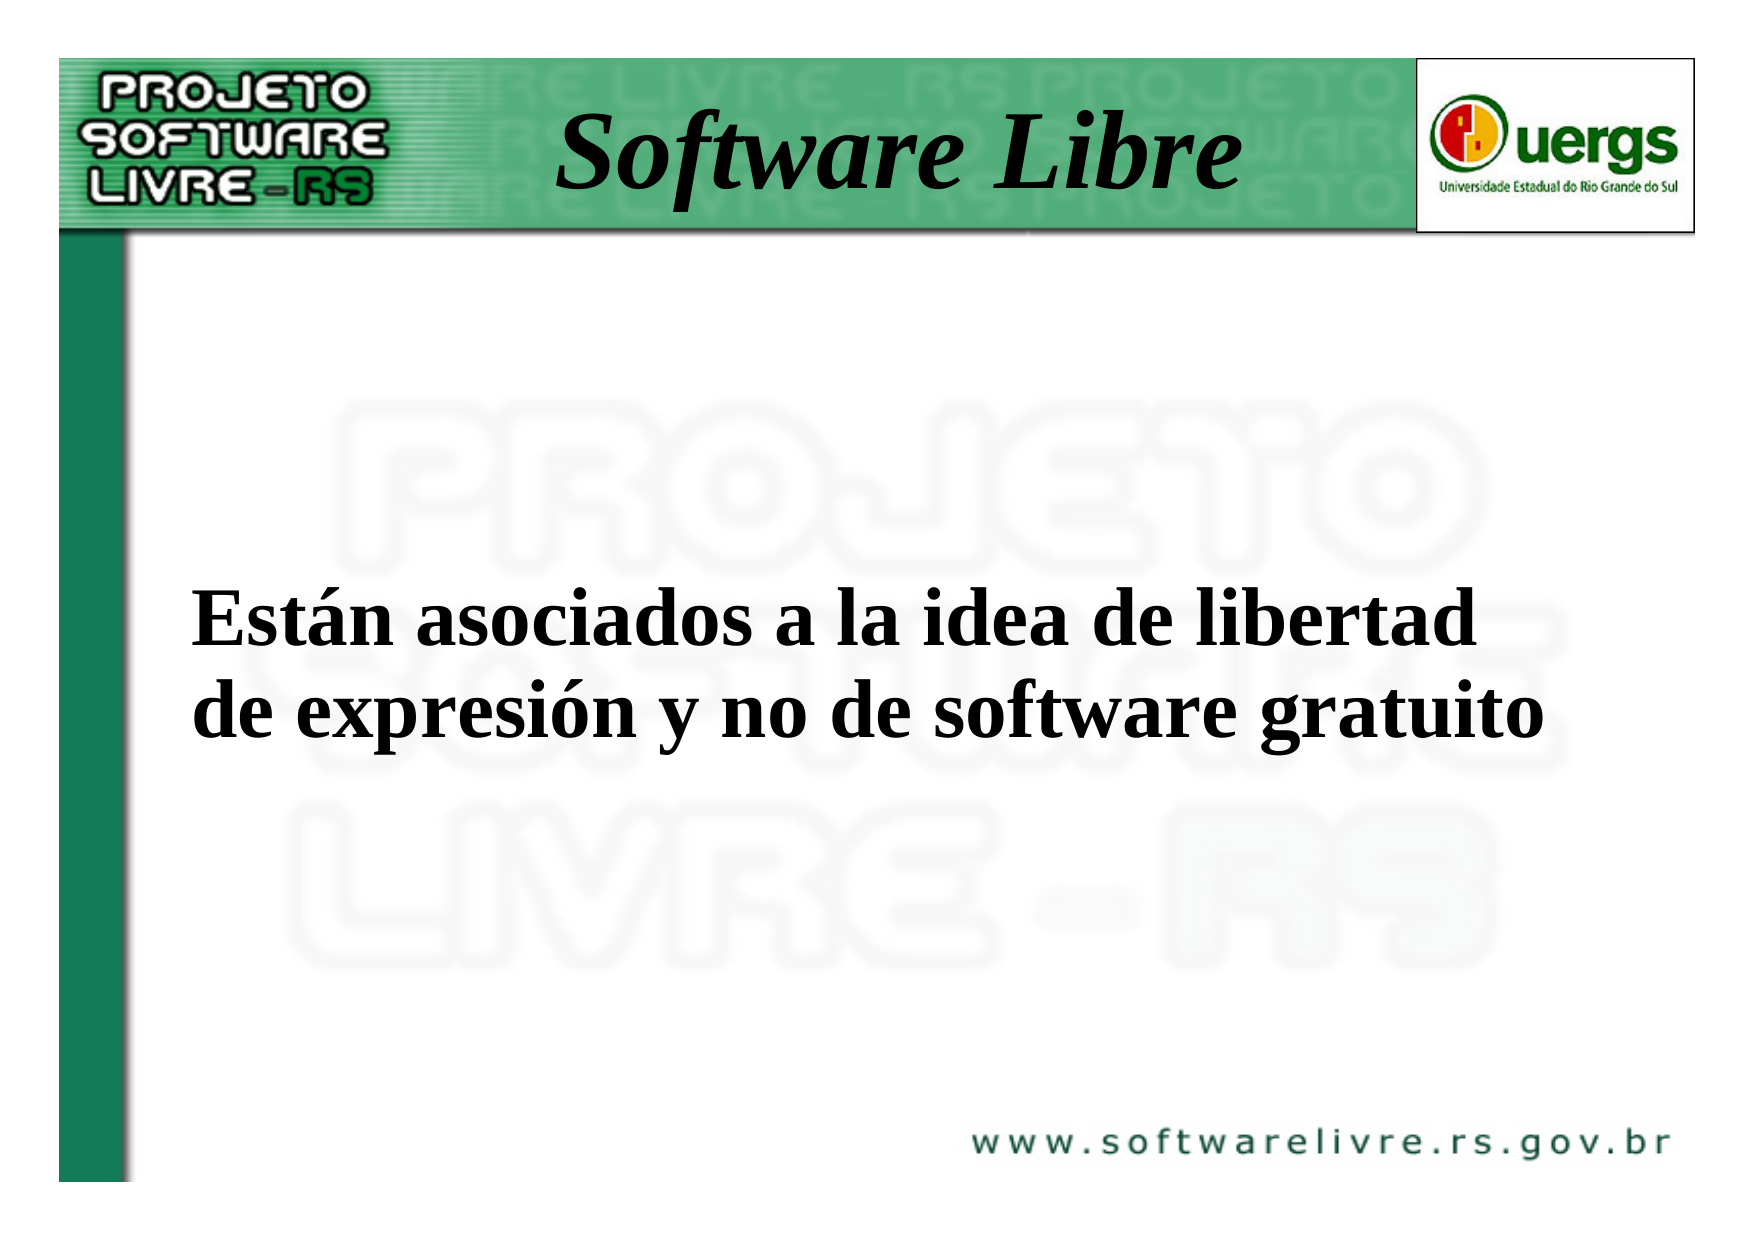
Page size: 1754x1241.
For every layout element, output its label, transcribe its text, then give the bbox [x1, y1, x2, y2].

text_box Están asociados a la idea de libertad de expresión y no de software gratuito [191, 571, 1619, 765]
text_box Software Libre [554, 88, 1359, 217]
picture [59, 58, 1695, 1182]
